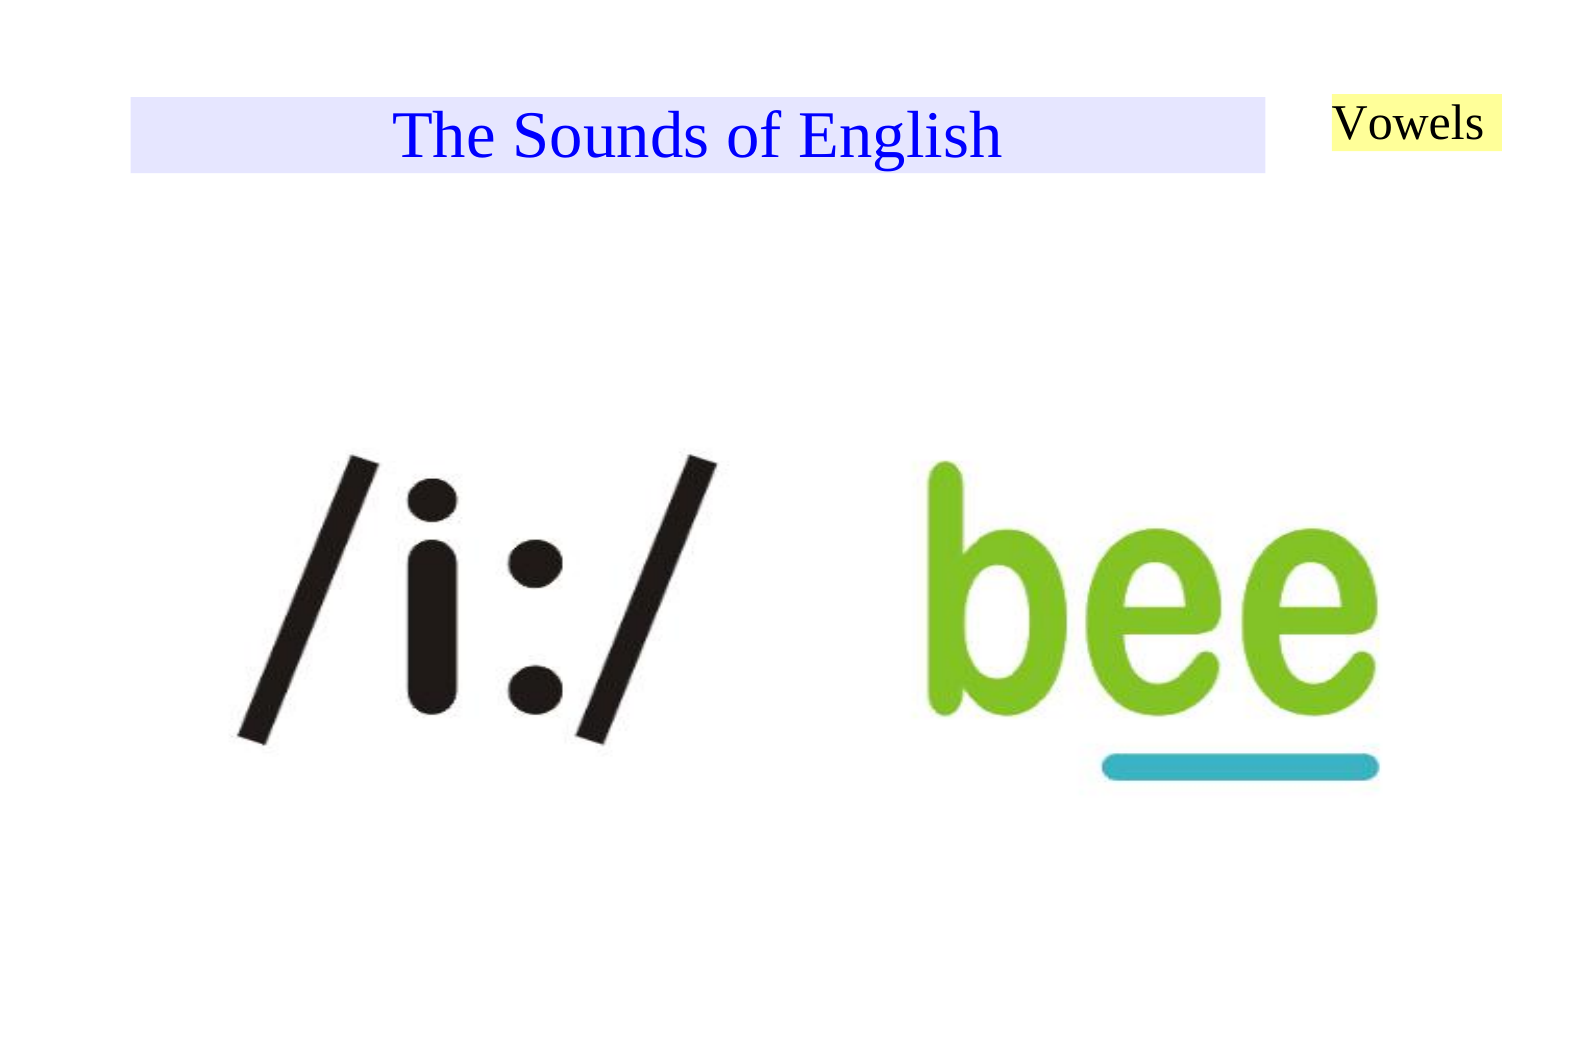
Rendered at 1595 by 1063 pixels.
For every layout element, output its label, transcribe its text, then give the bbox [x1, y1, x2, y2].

picture [146, 230, 1480, 1001]
text_box Vowels [1331, 94, 1502, 152]
text_box The Sounds of English [130, 97, 1266, 174]
